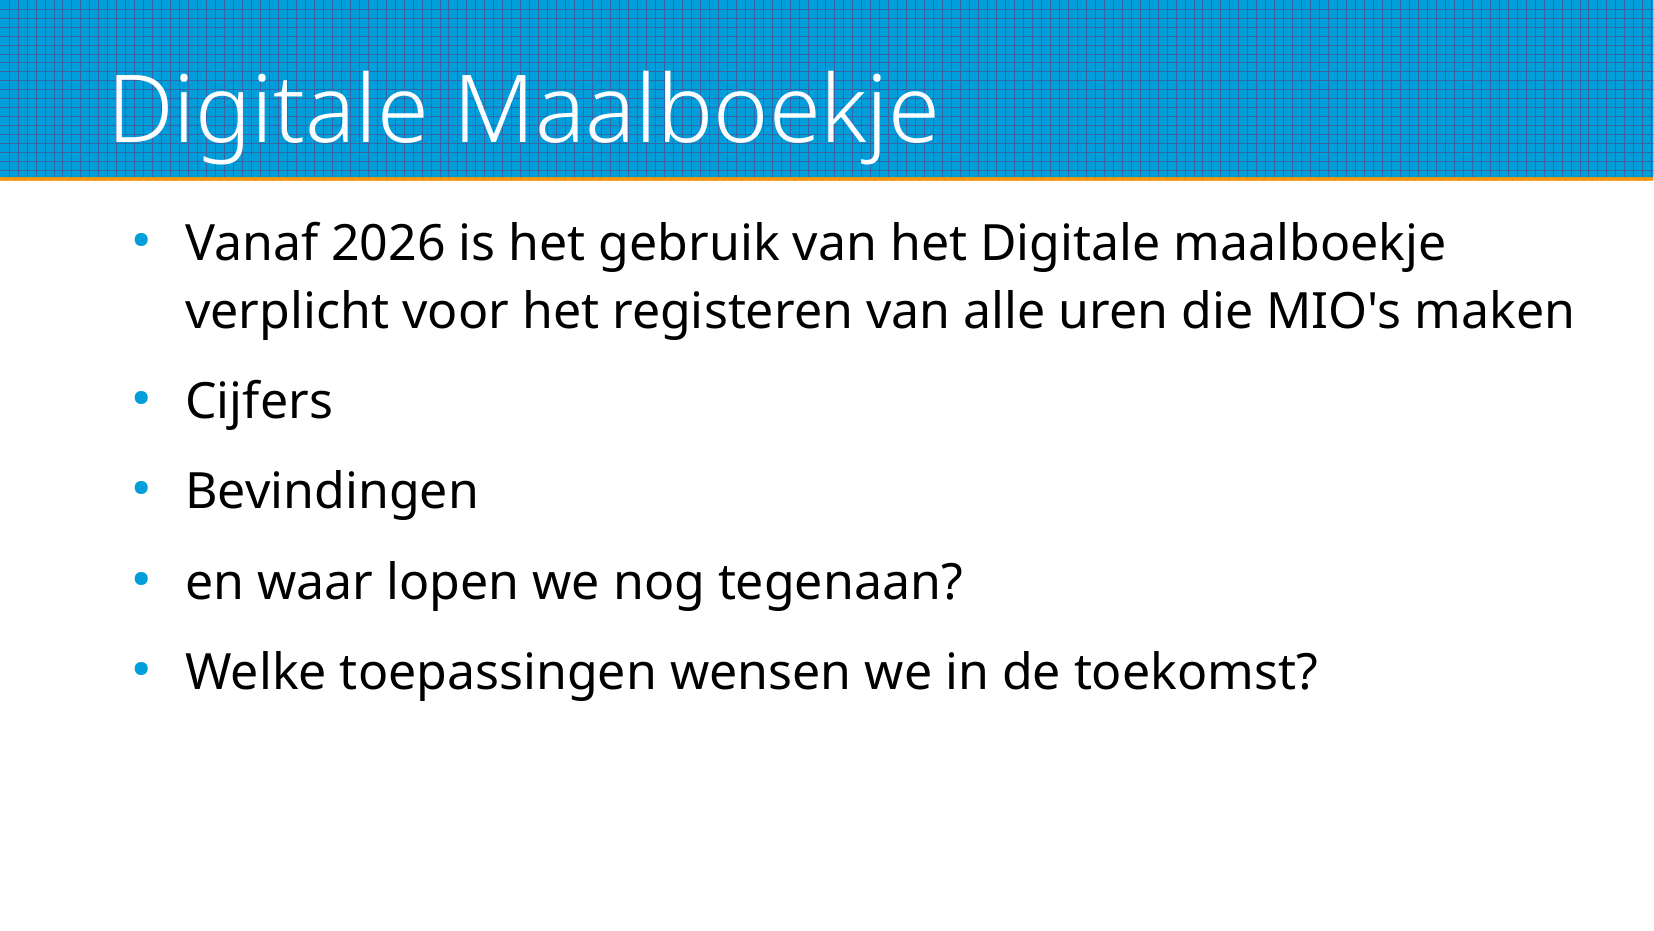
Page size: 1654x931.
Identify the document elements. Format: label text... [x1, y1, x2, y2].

title Digitale Maalboekje [82, 14, 1571, 171]
list Vanaf 2026 is het gebruik van het Digitale maalboekje verplicht voor het registeren van alle uren die MIO's maken Cijfers Bevindingen en waar lopen we nog tegenaan? Welke toepassingen wensen we in de toekomst? [114, 206, 1595, 781]
